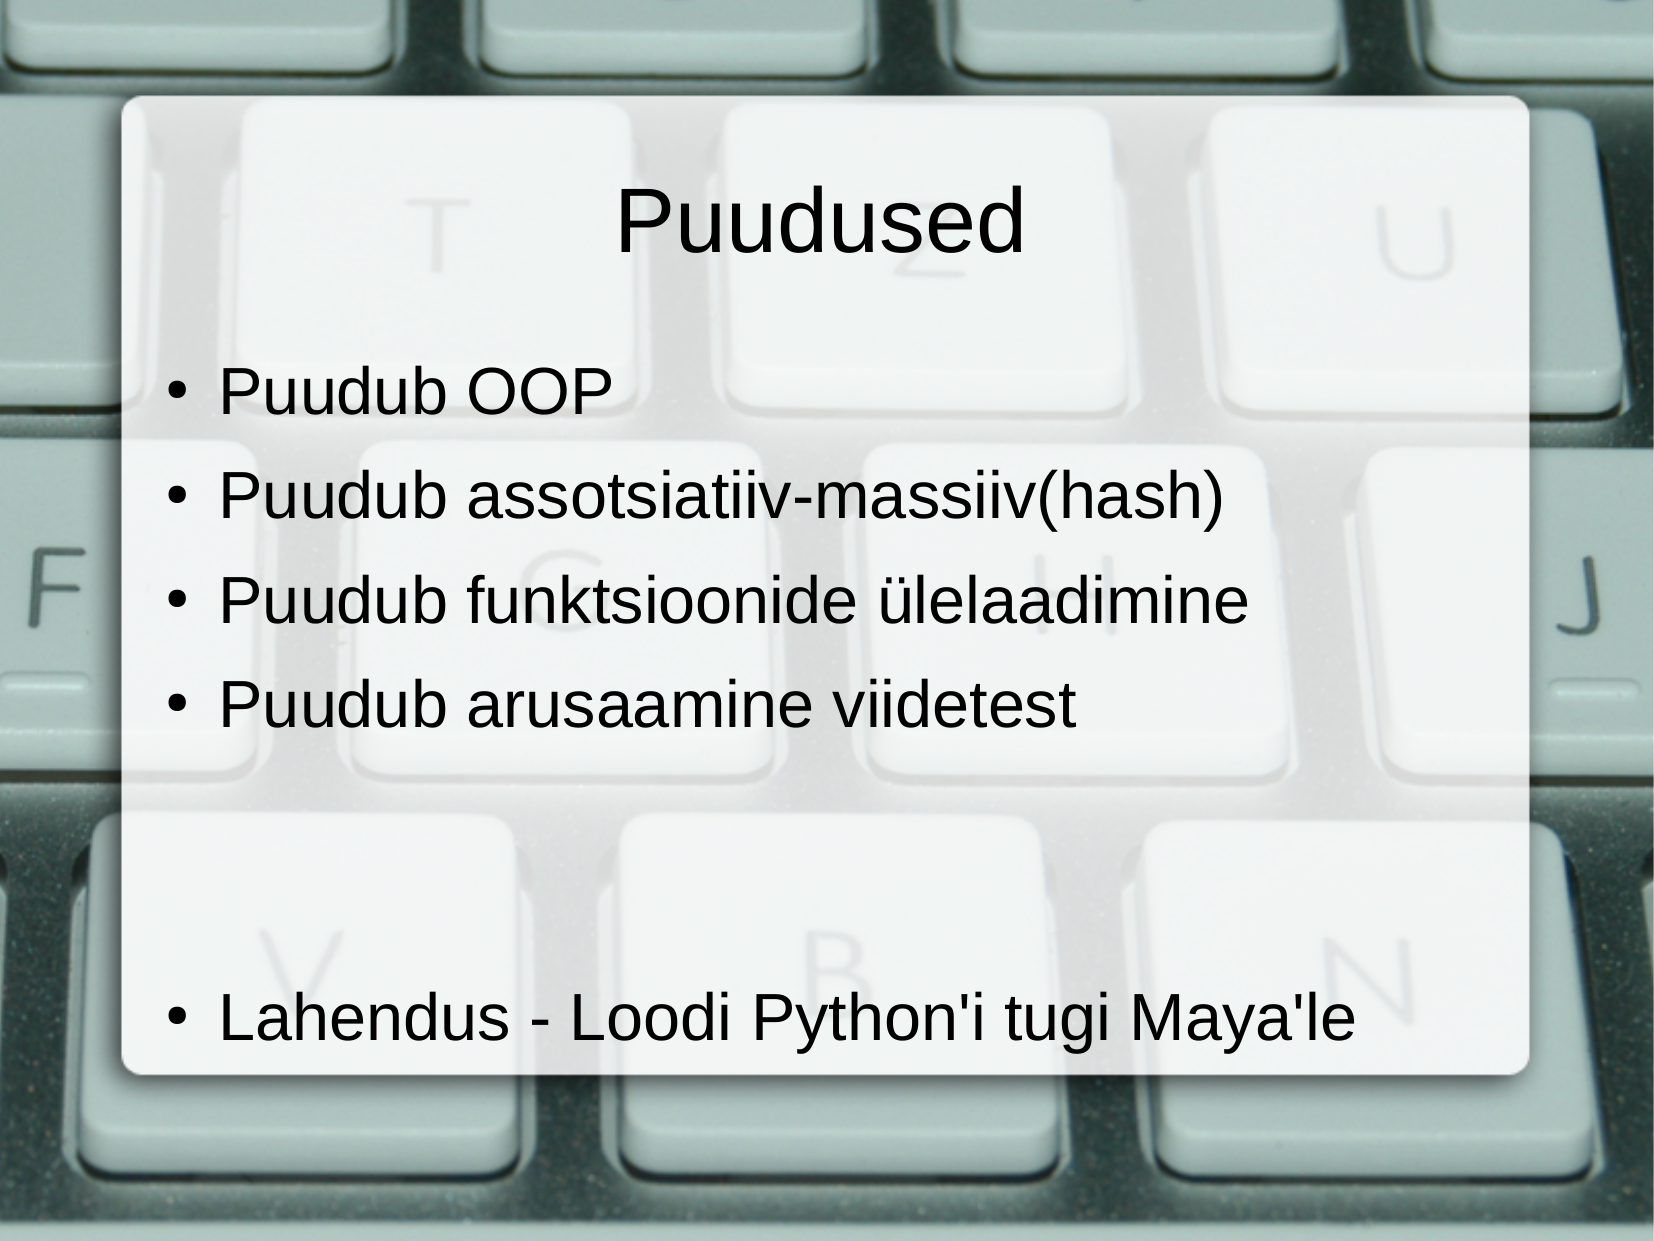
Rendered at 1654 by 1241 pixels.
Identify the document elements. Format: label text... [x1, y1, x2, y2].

title Puudused [135, 125, 1506, 318]
list Puudub OOP Puudub assotsiatiiv-massiiv(hash) Puudub funktsioonide ülelaadimine Puudub arusaamine viidetest Lahendus - Loodi Python'i tugi Maya'le [147, 354, 1506, 1055]
picture [0, 0, 1654, 1241]
